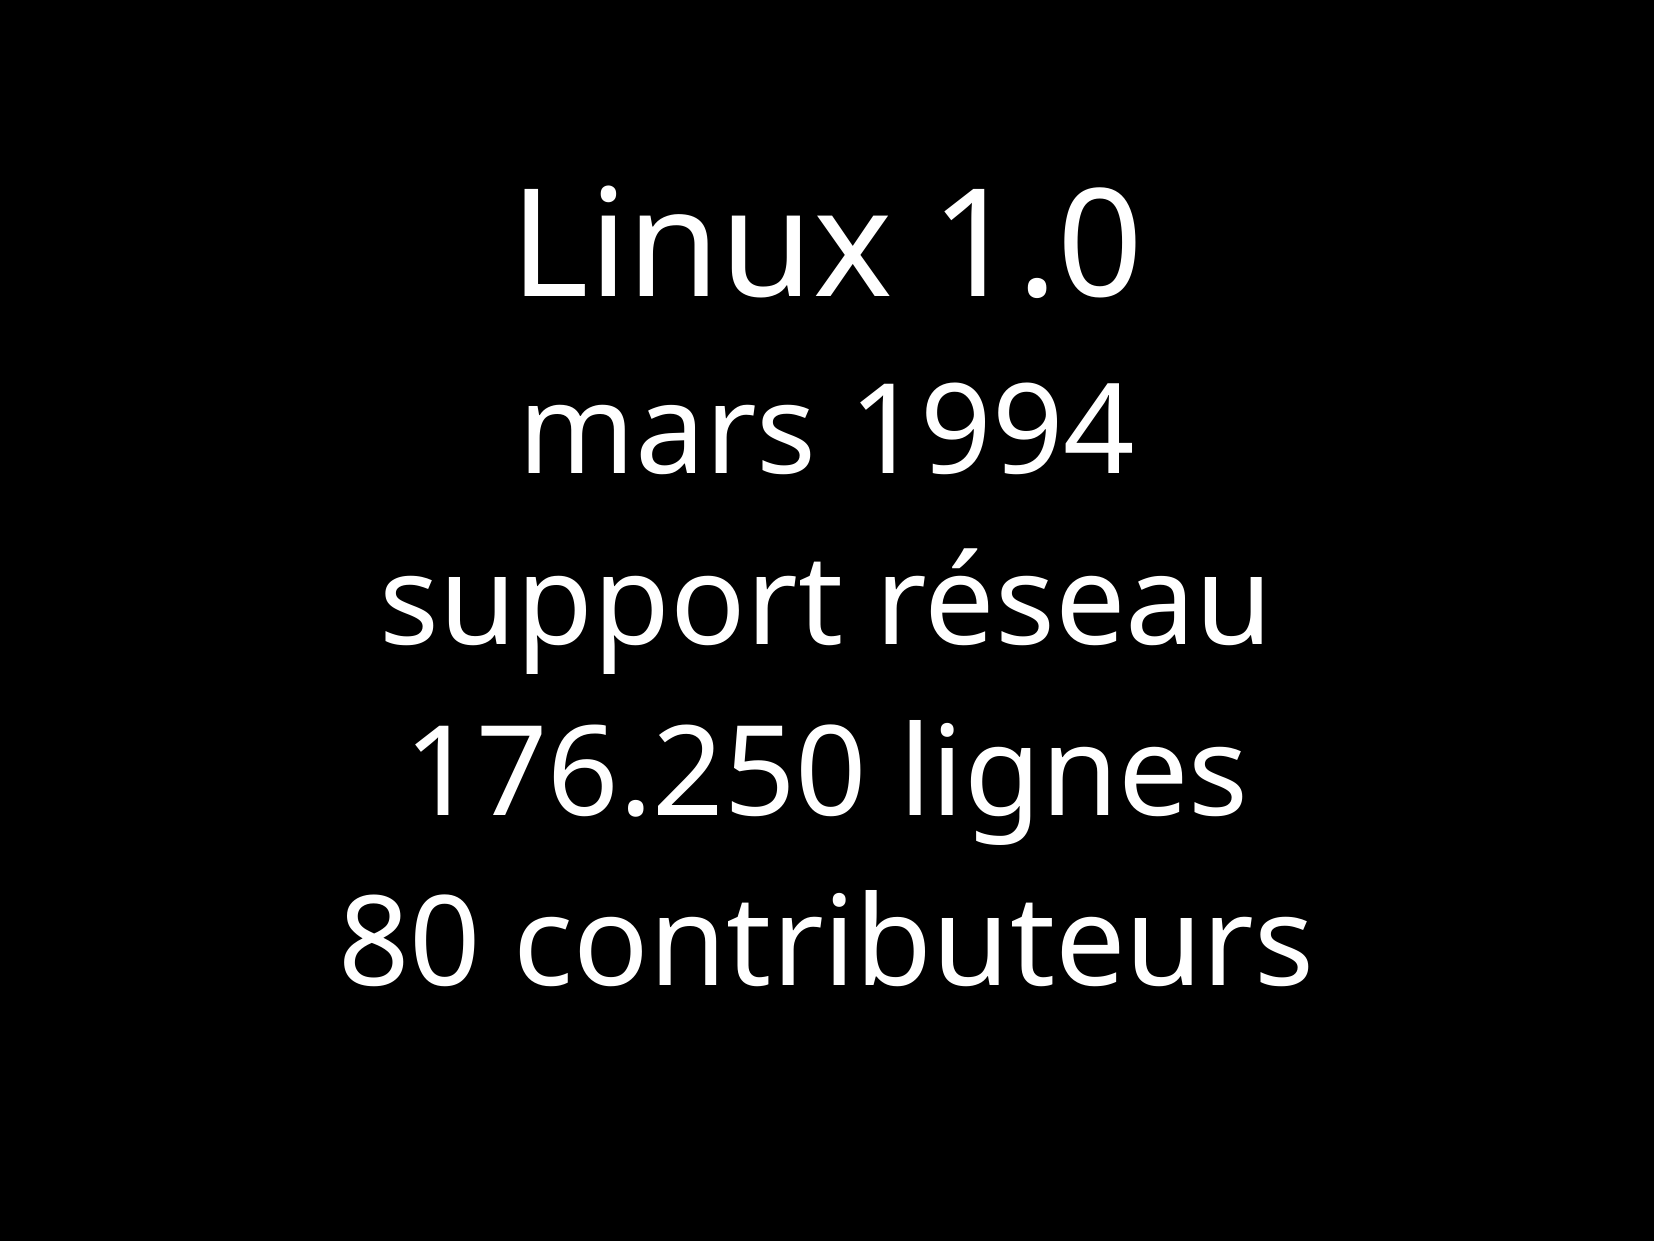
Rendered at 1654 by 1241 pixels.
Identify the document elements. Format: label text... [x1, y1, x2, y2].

subtitle Linux 1.0 mars 1994 support réseau 176.250 lignes 80 contributeurs [82, 49, 1571, 1109]
